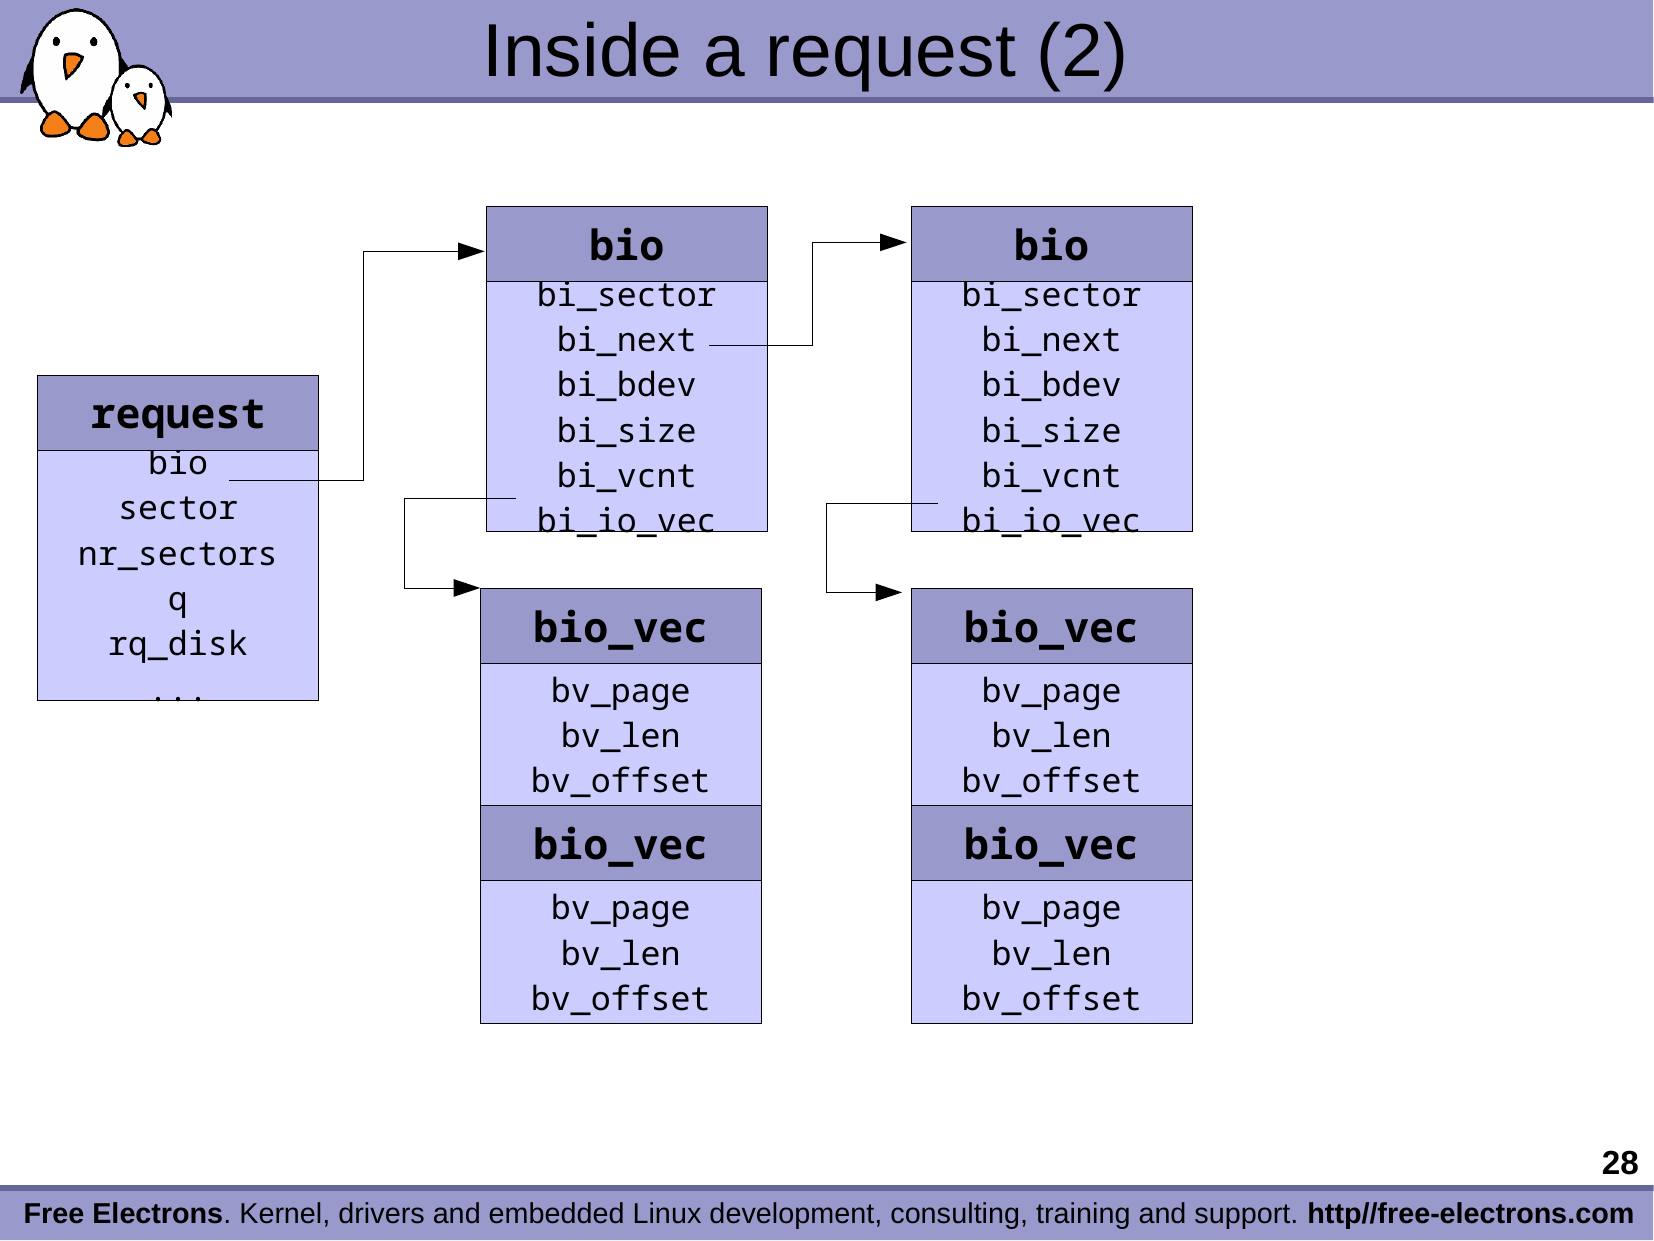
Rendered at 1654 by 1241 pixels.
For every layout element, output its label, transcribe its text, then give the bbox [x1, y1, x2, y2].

text_box bi_sector bi_next bi_bdev bi_size bi_vcnt bi_io_vec [486, 282, 768, 532]
text_box bv_page bv_len bv_offset [911, 881, 1193, 1024]
text_box bv_page bv_len bv_offset [480, 881, 762, 1024]
text_box bv_page bv_len bv_offset [911, 664, 1193, 805]
text_box bio_vec [911, 588, 1193, 664]
title Inside a request (2) [60, 0, 1551, 100]
text_box bio sector nr_sectors q rq_disk ... [37, 451, 319, 701]
picture [20, 8, 172, 147]
text_box bv_page bv_len bv_offset [480, 664, 762, 805]
text_box bi_sector bi_next bi_bdev bi_size bi_vcnt bi_io_vec [911, 282, 1193, 532]
text_box bio_vec [911, 805, 1193, 881]
text_box bio [911, 206, 1193, 282]
text_box bio [486, 206, 768, 282]
text_box bio_vec [480, 588, 762, 664]
text_box request [37, 375, 319, 451]
text_box bio_vec [480, 805, 762, 881]
